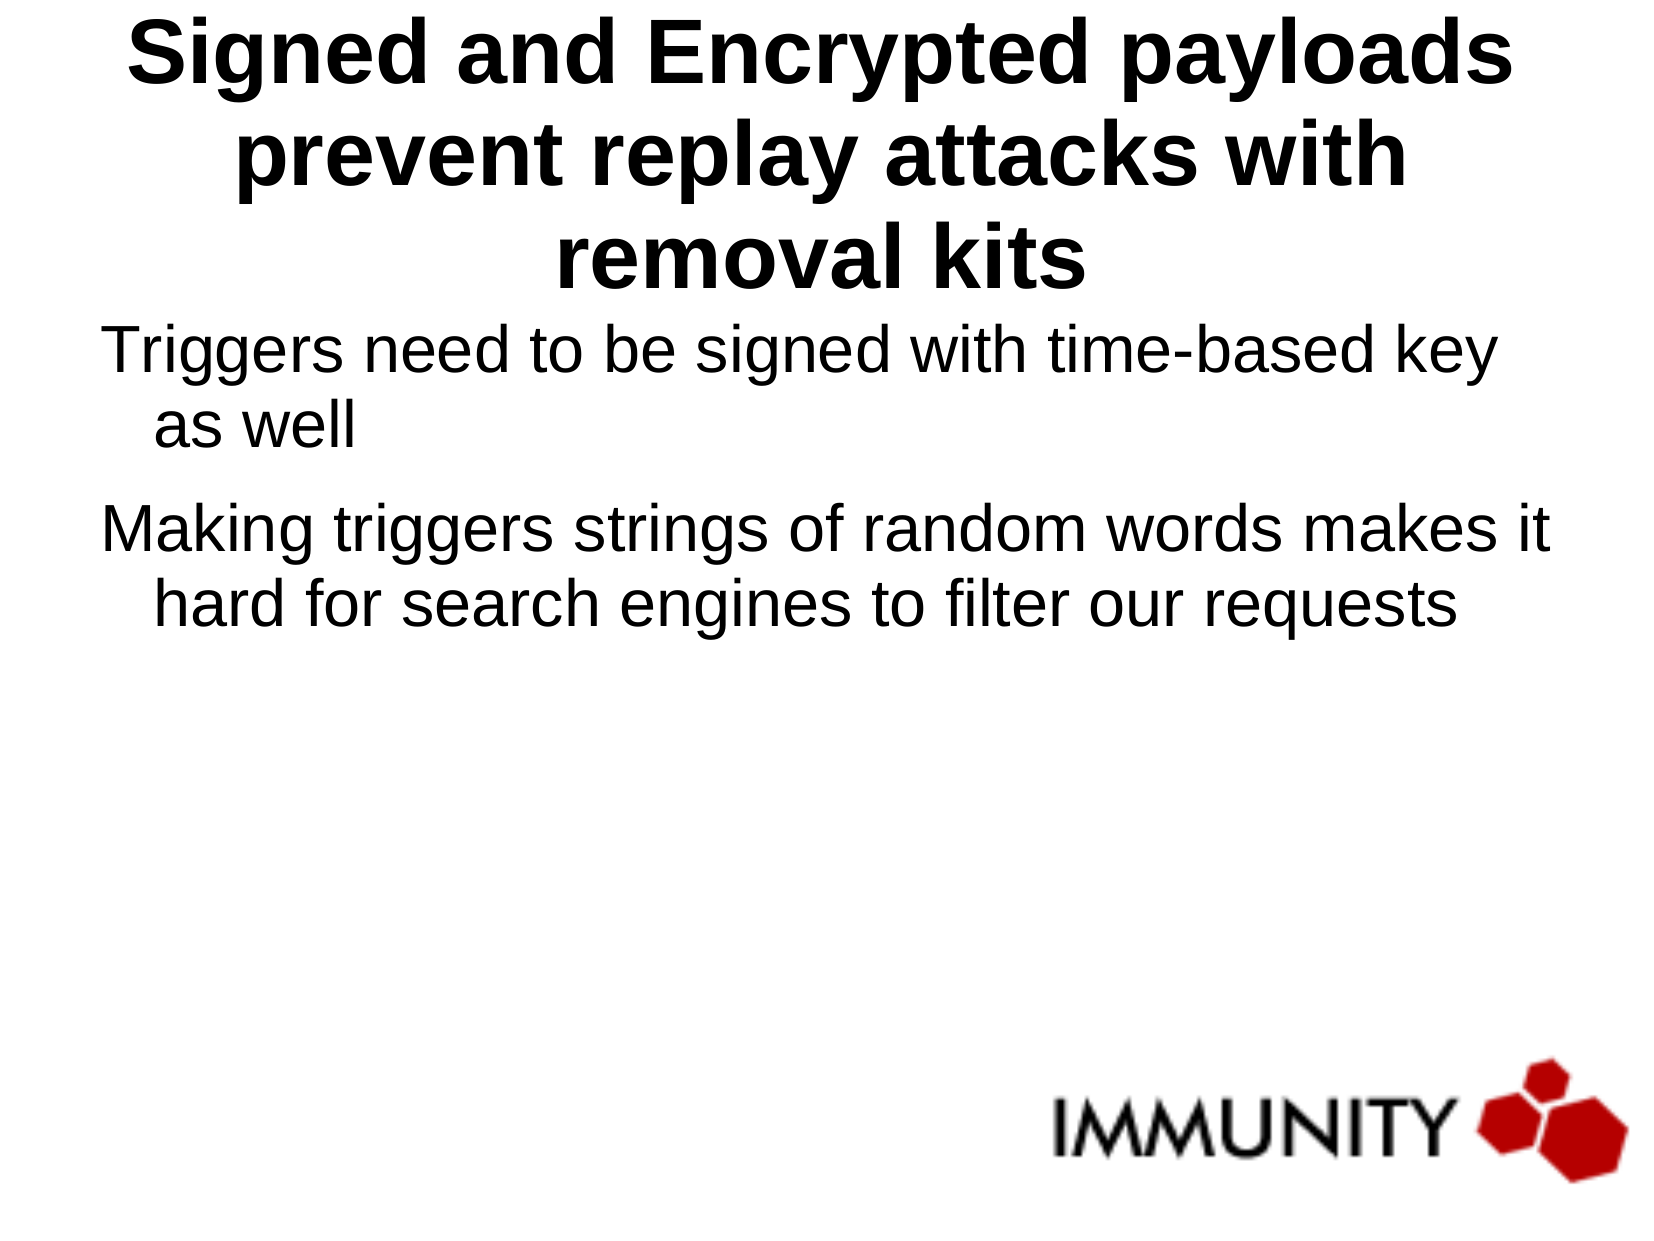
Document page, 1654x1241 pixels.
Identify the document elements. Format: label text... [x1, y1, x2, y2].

list Triggers need to be signed with time-based key as well Making triggers strings of random words makes it hard for search engines to filter our requests [82, 312, 1571, 1163]
picture [1006, 1017, 1654, 1241]
title Signed and Encrypted payloads prevent replay attacks with removal kits [77, 0, 1566, 308]
